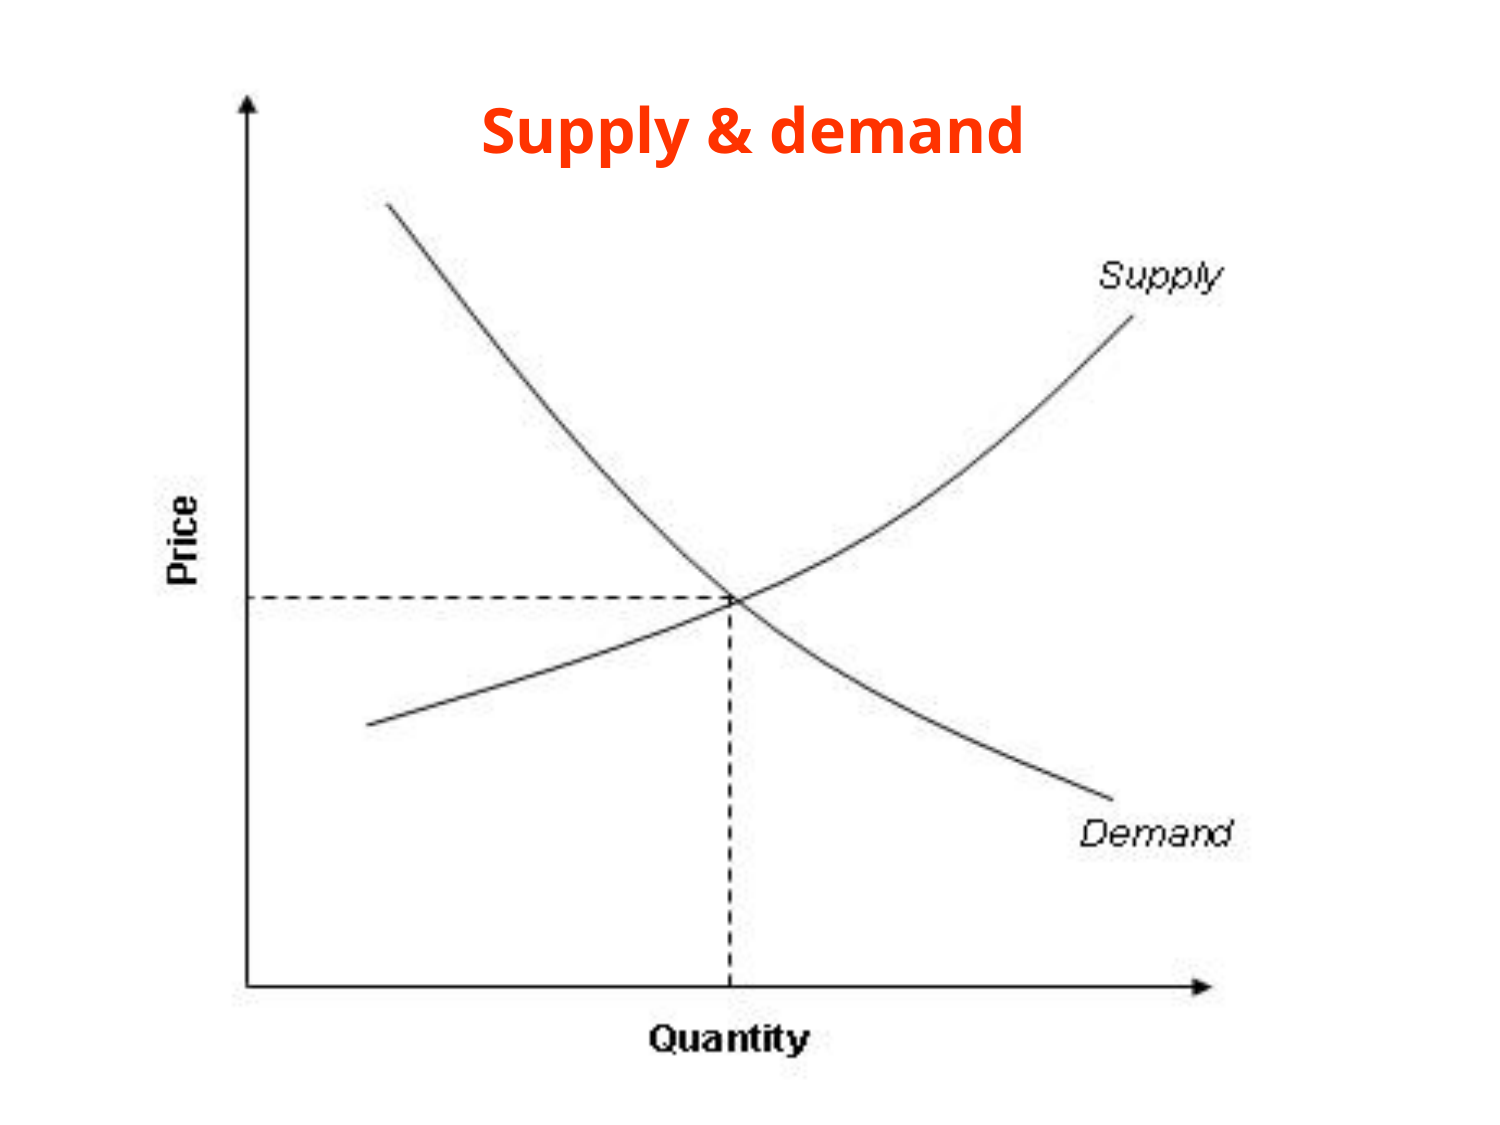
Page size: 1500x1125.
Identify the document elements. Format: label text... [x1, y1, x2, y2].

text_box Supply & demand [374, 81, 1134, 174]
picture [129, 18, 1346, 1125]
